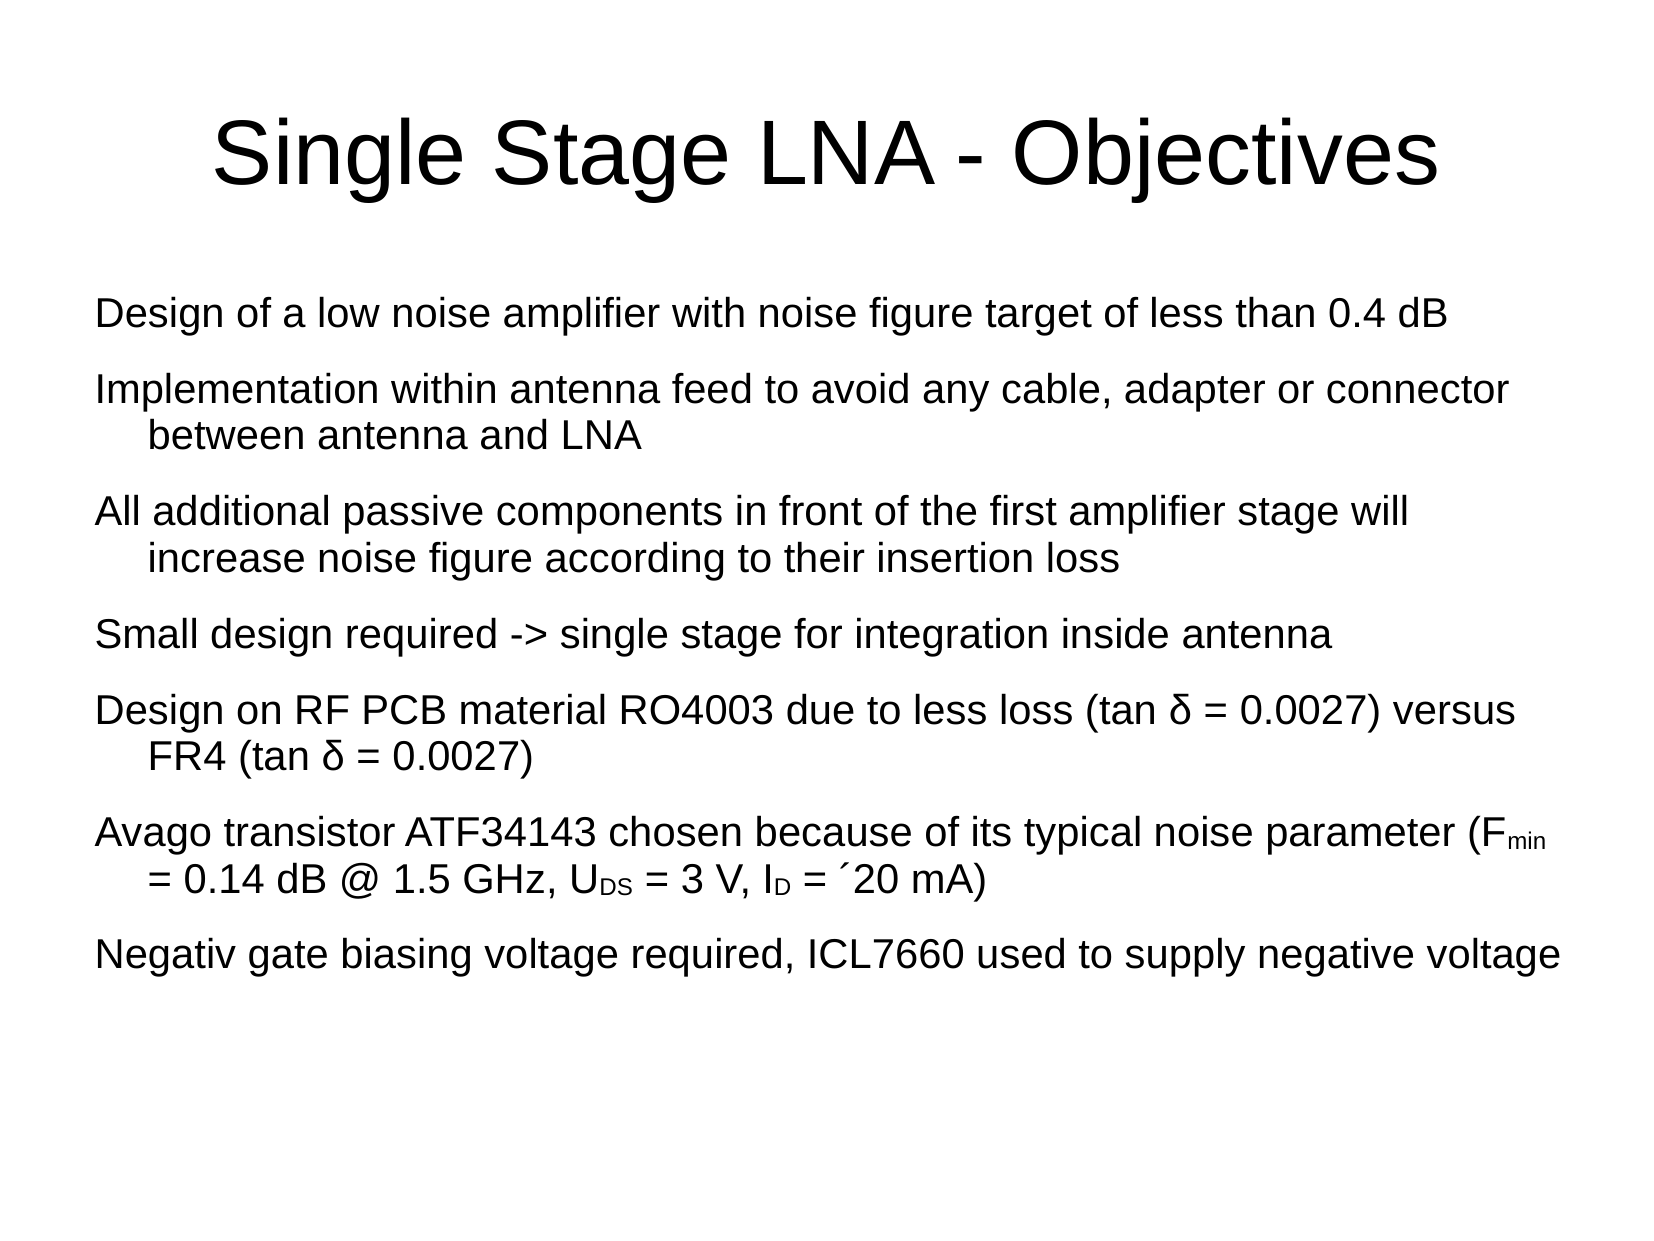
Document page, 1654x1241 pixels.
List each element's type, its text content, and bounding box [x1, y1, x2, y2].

list Design of a low noise amplifier with noise figure target of less than 0.4 dB Implementation within antenna feed to avoid any cable, adapter or connector between antenna and LNA All additional passive components in front of the first amplifier stage will increase noise figure according to their insertion loss Small design required -> single stage for integration inside antenna Design on RF PCB material RO4003 due to less loss (tan δ = 0.0027) versus FR4 (tan δ = 0.0027) Avago transistor ATF34143 chosen because of its typical noise parameter (Fmin = 0.14 dB @ 1.5 GHz, UDS = 3 V, ID = ´20 mA) Negativ gate biasing voltage required, ICL7660 used to supply negative voltage [76, 289, 1565, 1210]
title Single Stage LNA - Objectives [82, 49, 1571, 257]
